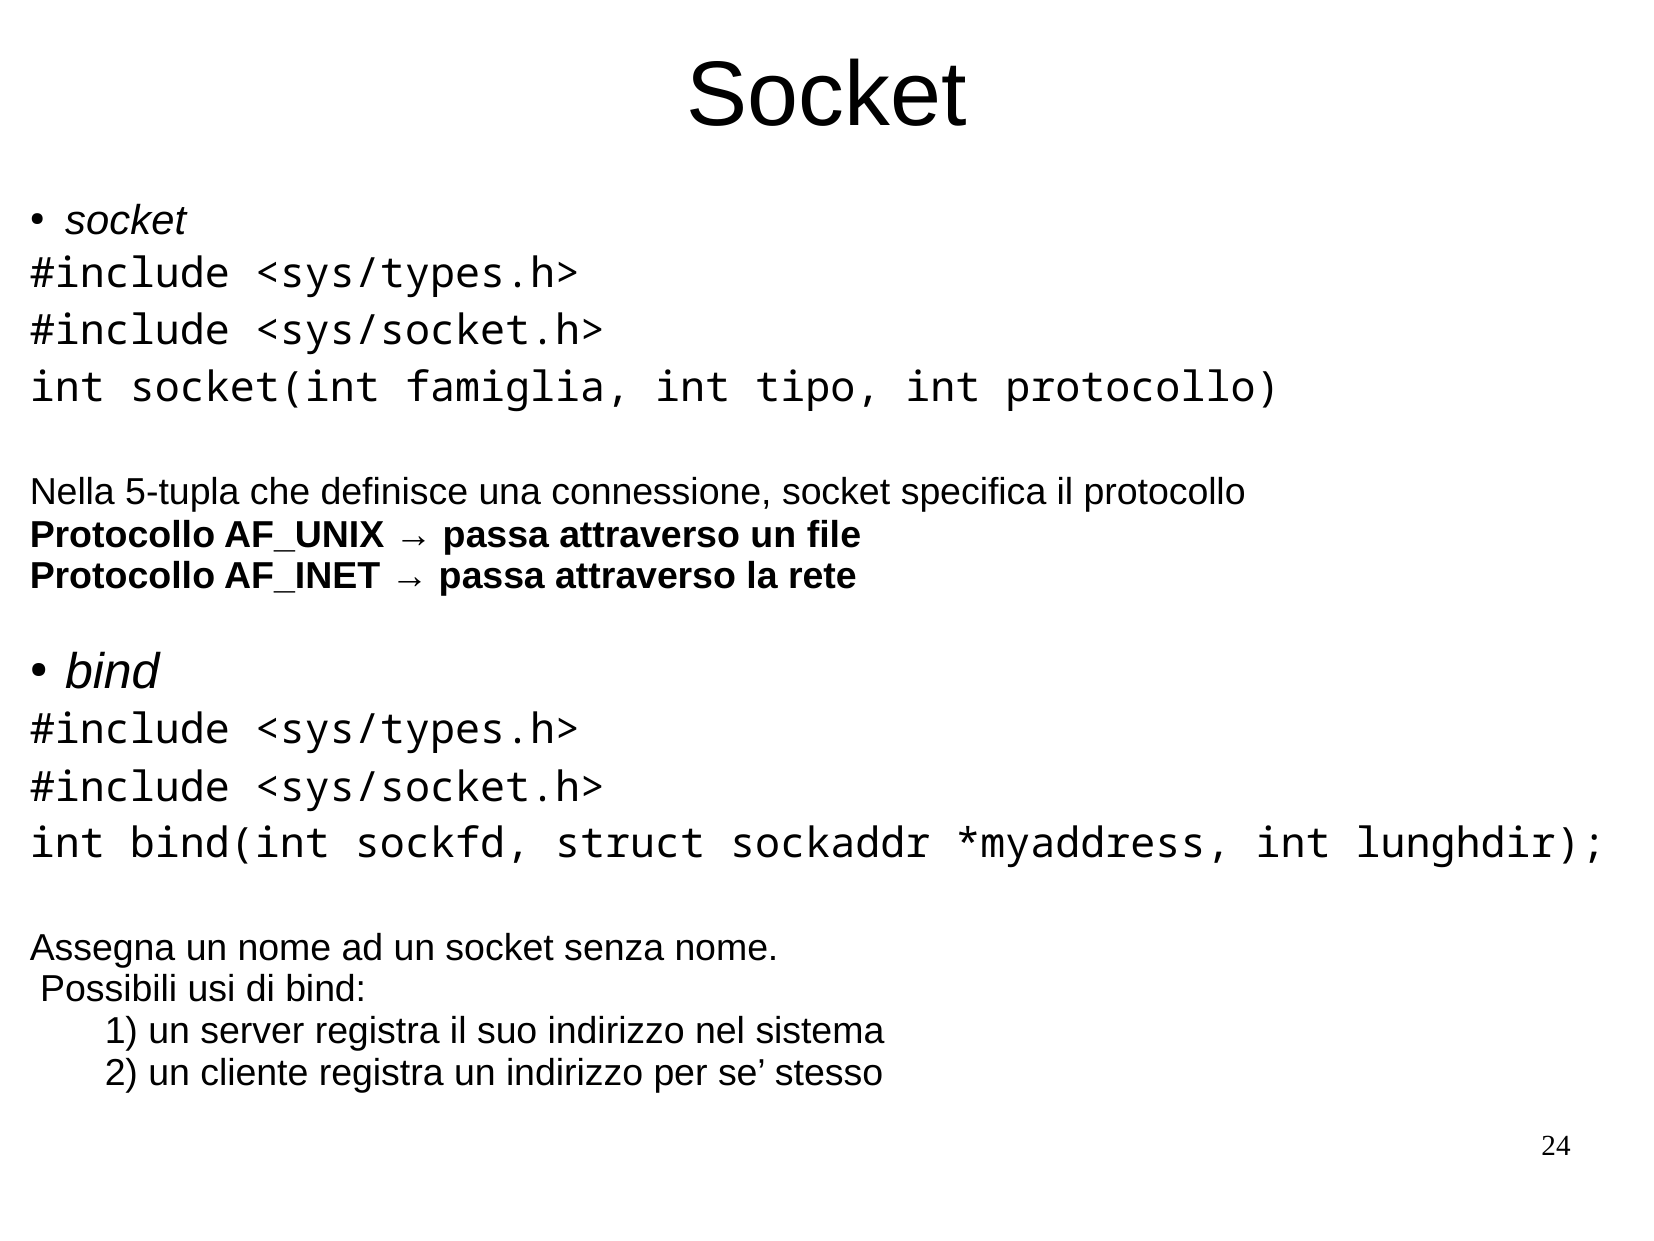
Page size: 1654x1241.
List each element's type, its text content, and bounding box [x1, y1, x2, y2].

text_box socket #include <sys/types.h> #include <sys/socket.h> int socket(int famiglia, int tipo, int protocollo) Nella 5-tupla che definisce una connessione, socket specifica il protocollo Protocollo AF_UNIX → passa attraverso un file Protocollo AF_INET → passa attraverso la rete bind #include <sys/types.h> #include <sys/socket.h> int bind(int sockfd, struct sockaddr *myaddress, int lunghdir); Assegna un nome ad un socket senza nome. Possibili usi di bind: 1) un server registra il suo indirizzo nel sistema 2) un cliente registra un indirizzo per se’ stesso [15, 189, 1654, 1127]
title Socket [82, 0, 1571, 189]
